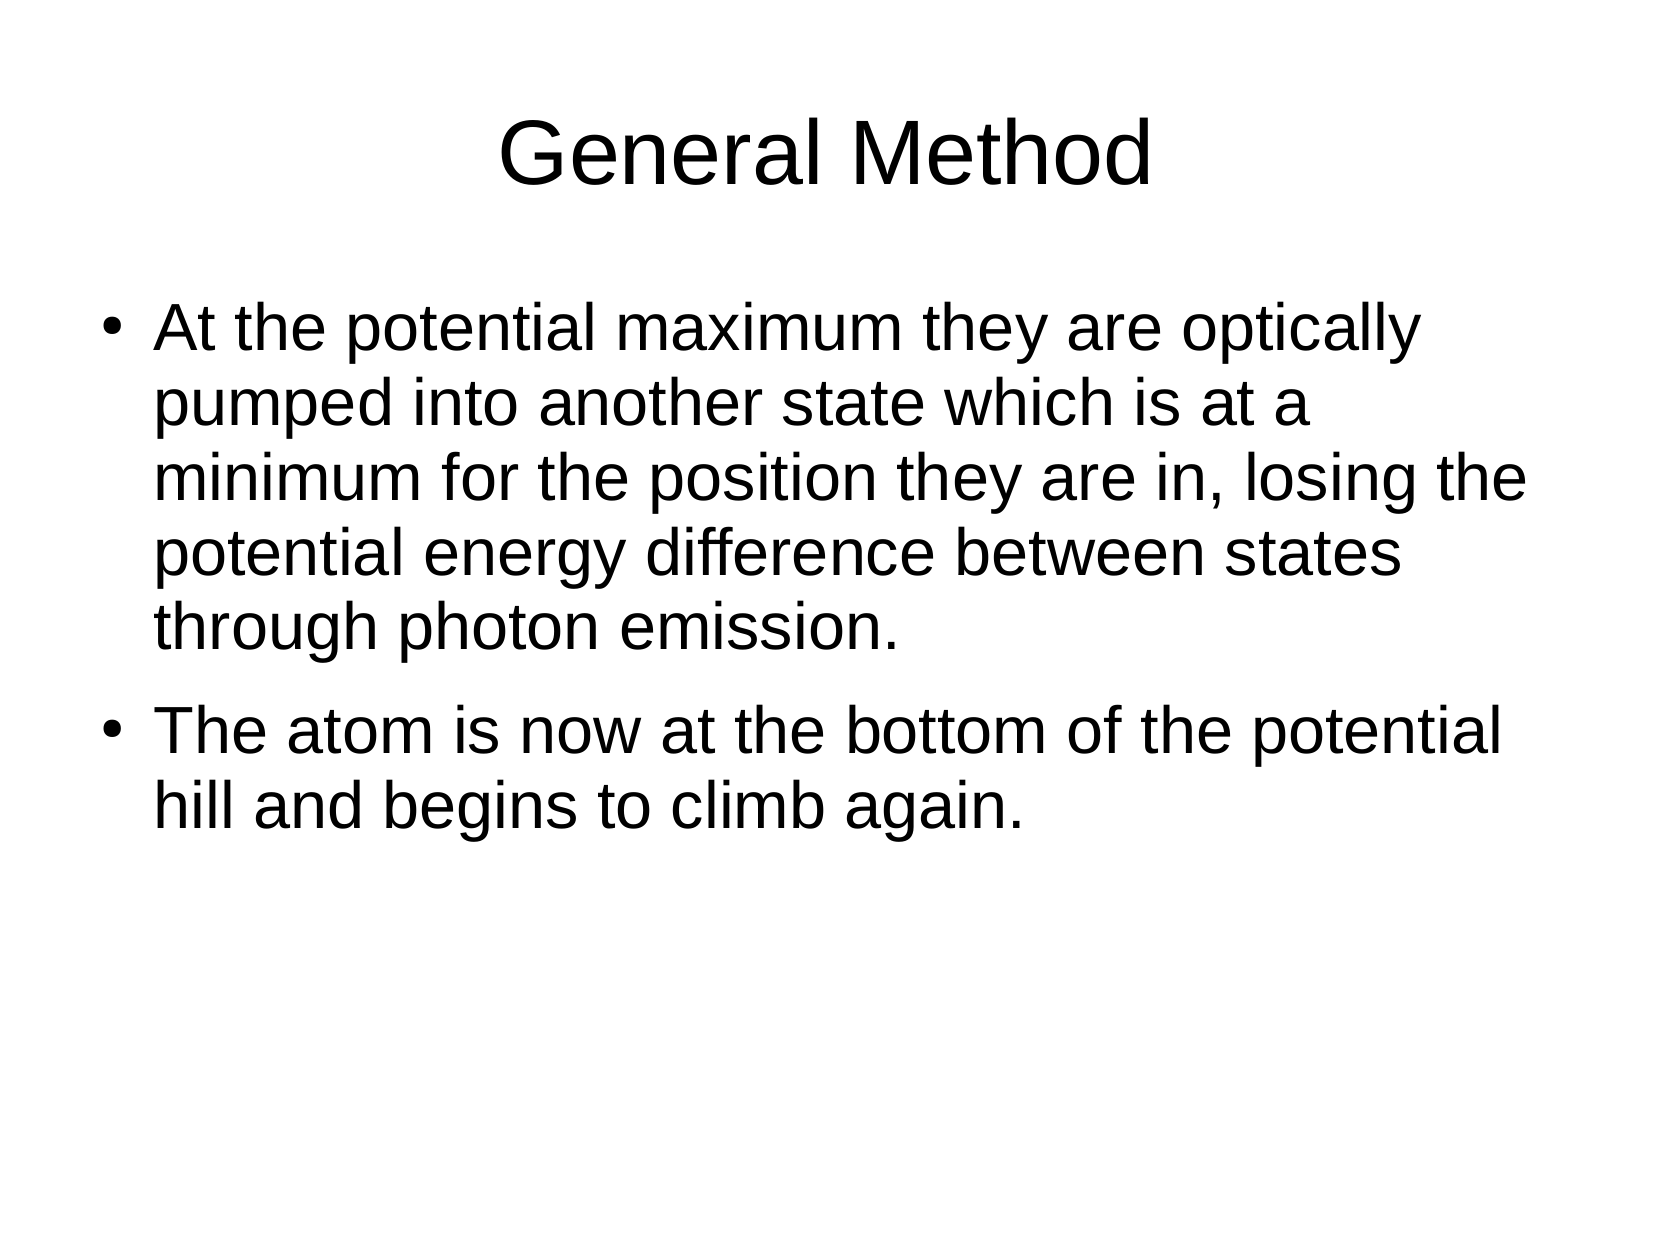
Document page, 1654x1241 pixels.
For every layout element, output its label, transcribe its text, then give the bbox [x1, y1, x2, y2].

list At the potential maximum they are optically pumped into another state which is at a minimum for the position they are in, losing the potential energy difference between states through photon emission. The atom is now at the bottom of the potential hill and begins to climb again. [82, 290, 1538, 1010]
title General Method [82, 49, 1571, 257]
